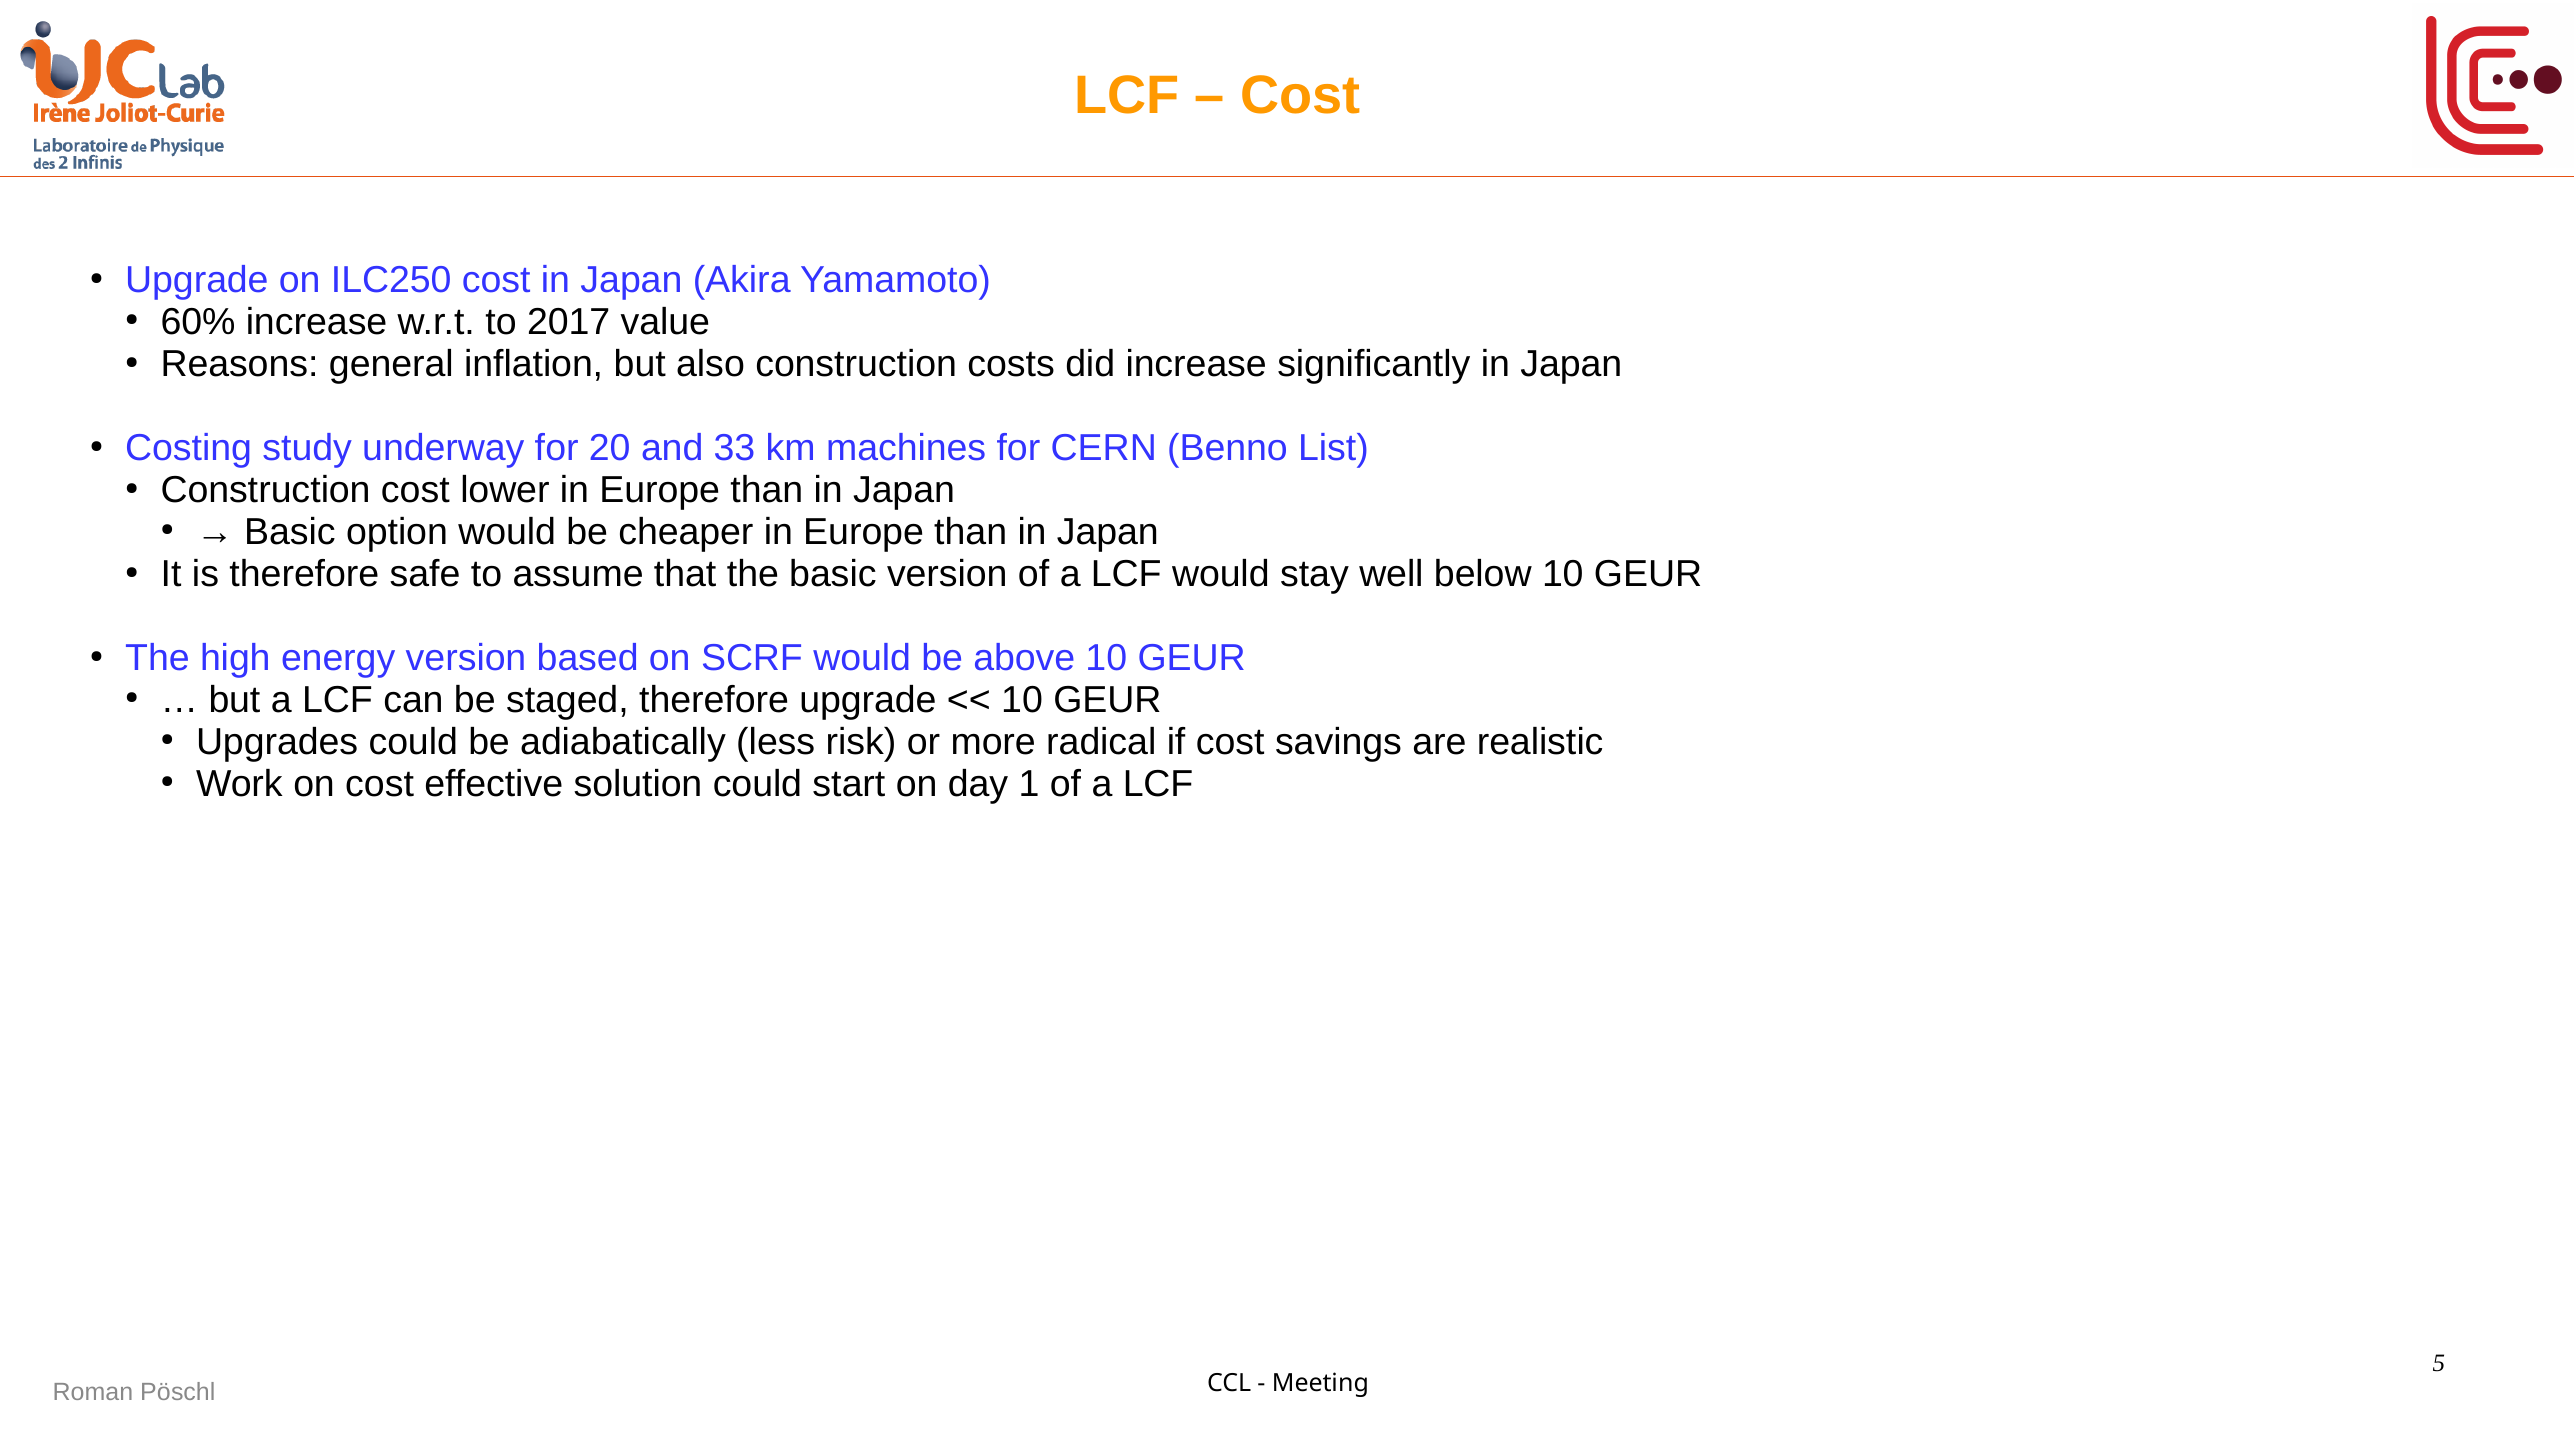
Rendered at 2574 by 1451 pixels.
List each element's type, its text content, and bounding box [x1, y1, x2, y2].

title LCF – Cost [67, 29, 2384, 159]
picture [4, 5, 240, 184]
text_box Upgrade on ILC250 cost in Japan (Akira Yamamoto) 60% increase w.r.t. to 2017 value Reasons: general inflation, but also construction costs did increase significantly in Japan Costing study underway for 20 and 33 km machines for CERN (Benno List) Construction cost lower in Europe than in Japan → Basic option would be cheaper in Europe than in Japan It is therefore safe to assume that the basic version of a LCF would stay well below 10 GEUR The high energy version based on SCRF would be above 10 GEUR … but a LCF can be staged, therefore upgrade << 10 GEUR Upgrades could be adiabatically (less risk) or more radical if cost savings are realistic Work on cost effective solution could start on day 1 of a LCF [75, 250, 2187, 1022]
picture [2412, 3, 2574, 168]
